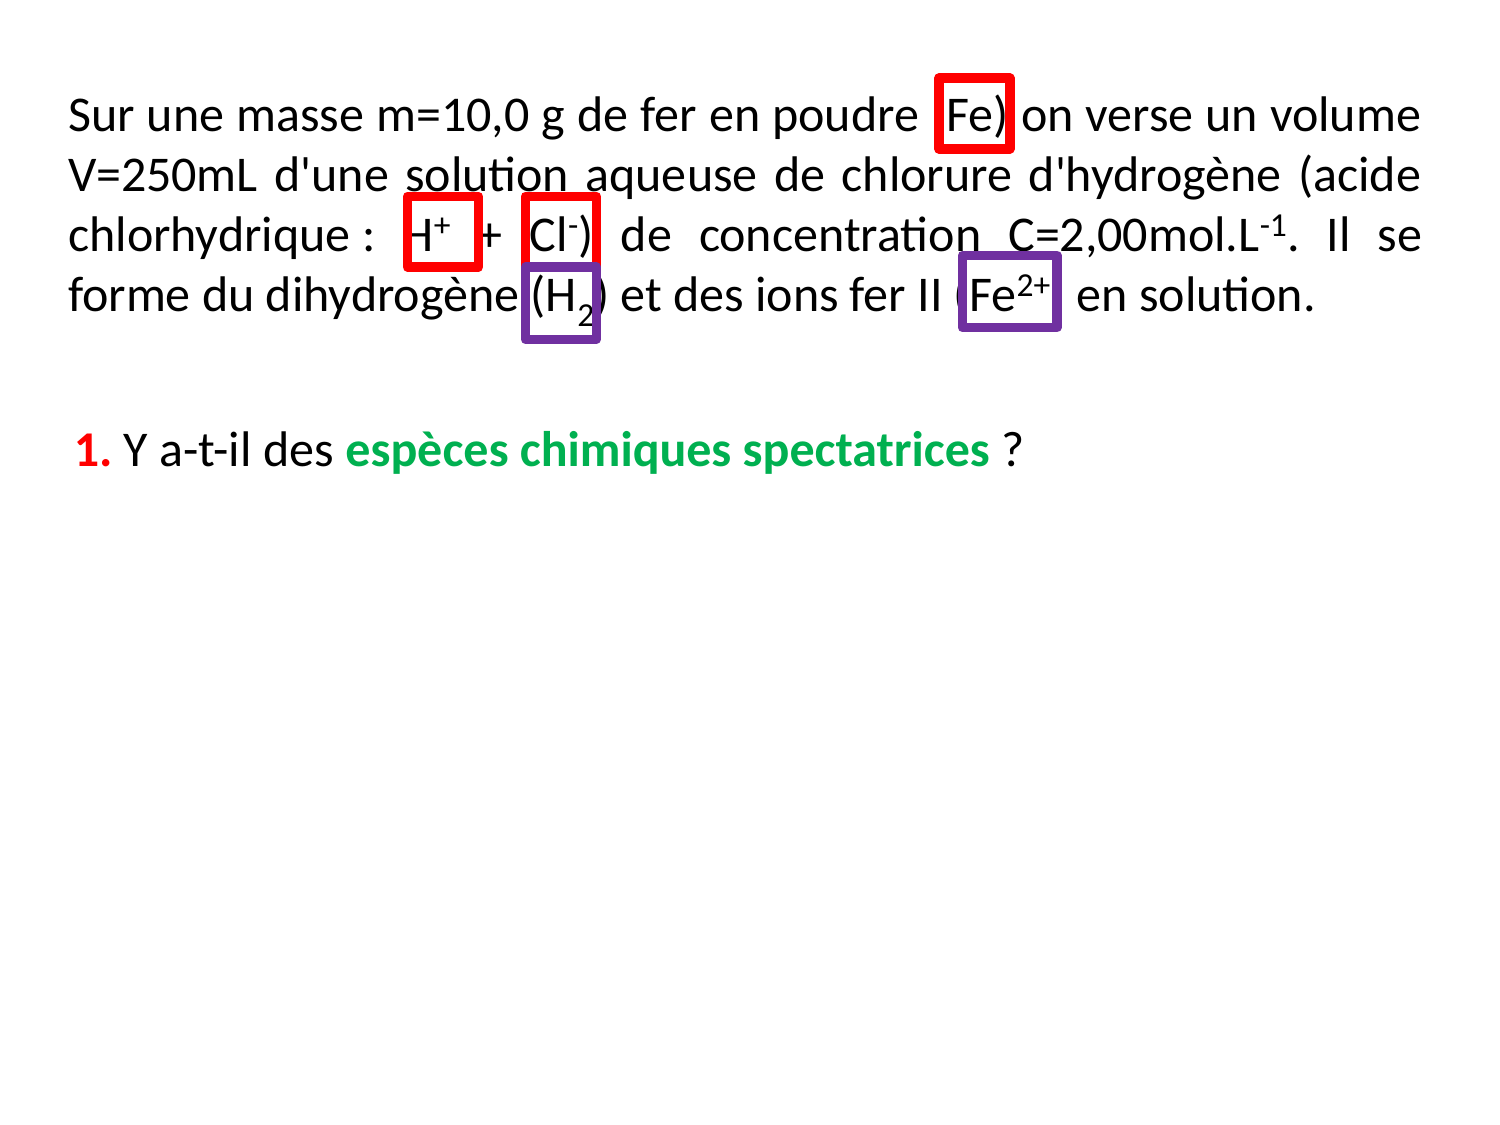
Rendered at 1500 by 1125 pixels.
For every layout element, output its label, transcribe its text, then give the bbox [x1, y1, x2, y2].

text_box 1. Y a-t-il des espèces chimiques spectatrices ? [59, 409, 1052, 484]
text_box Sur une masse m=10,0 g de fer en poudre (Fe) on verse un volume V=250mL d'une solution aqueuse de chlorure d'hydrogène (acide chlorhydrique : H+ + Cl-) de concentration C=2,00mol.L-1. Il se forme du dihydrogène (H2) et des ions fer II (Fe2+) en solution. [53, 73, 1441, 340]
